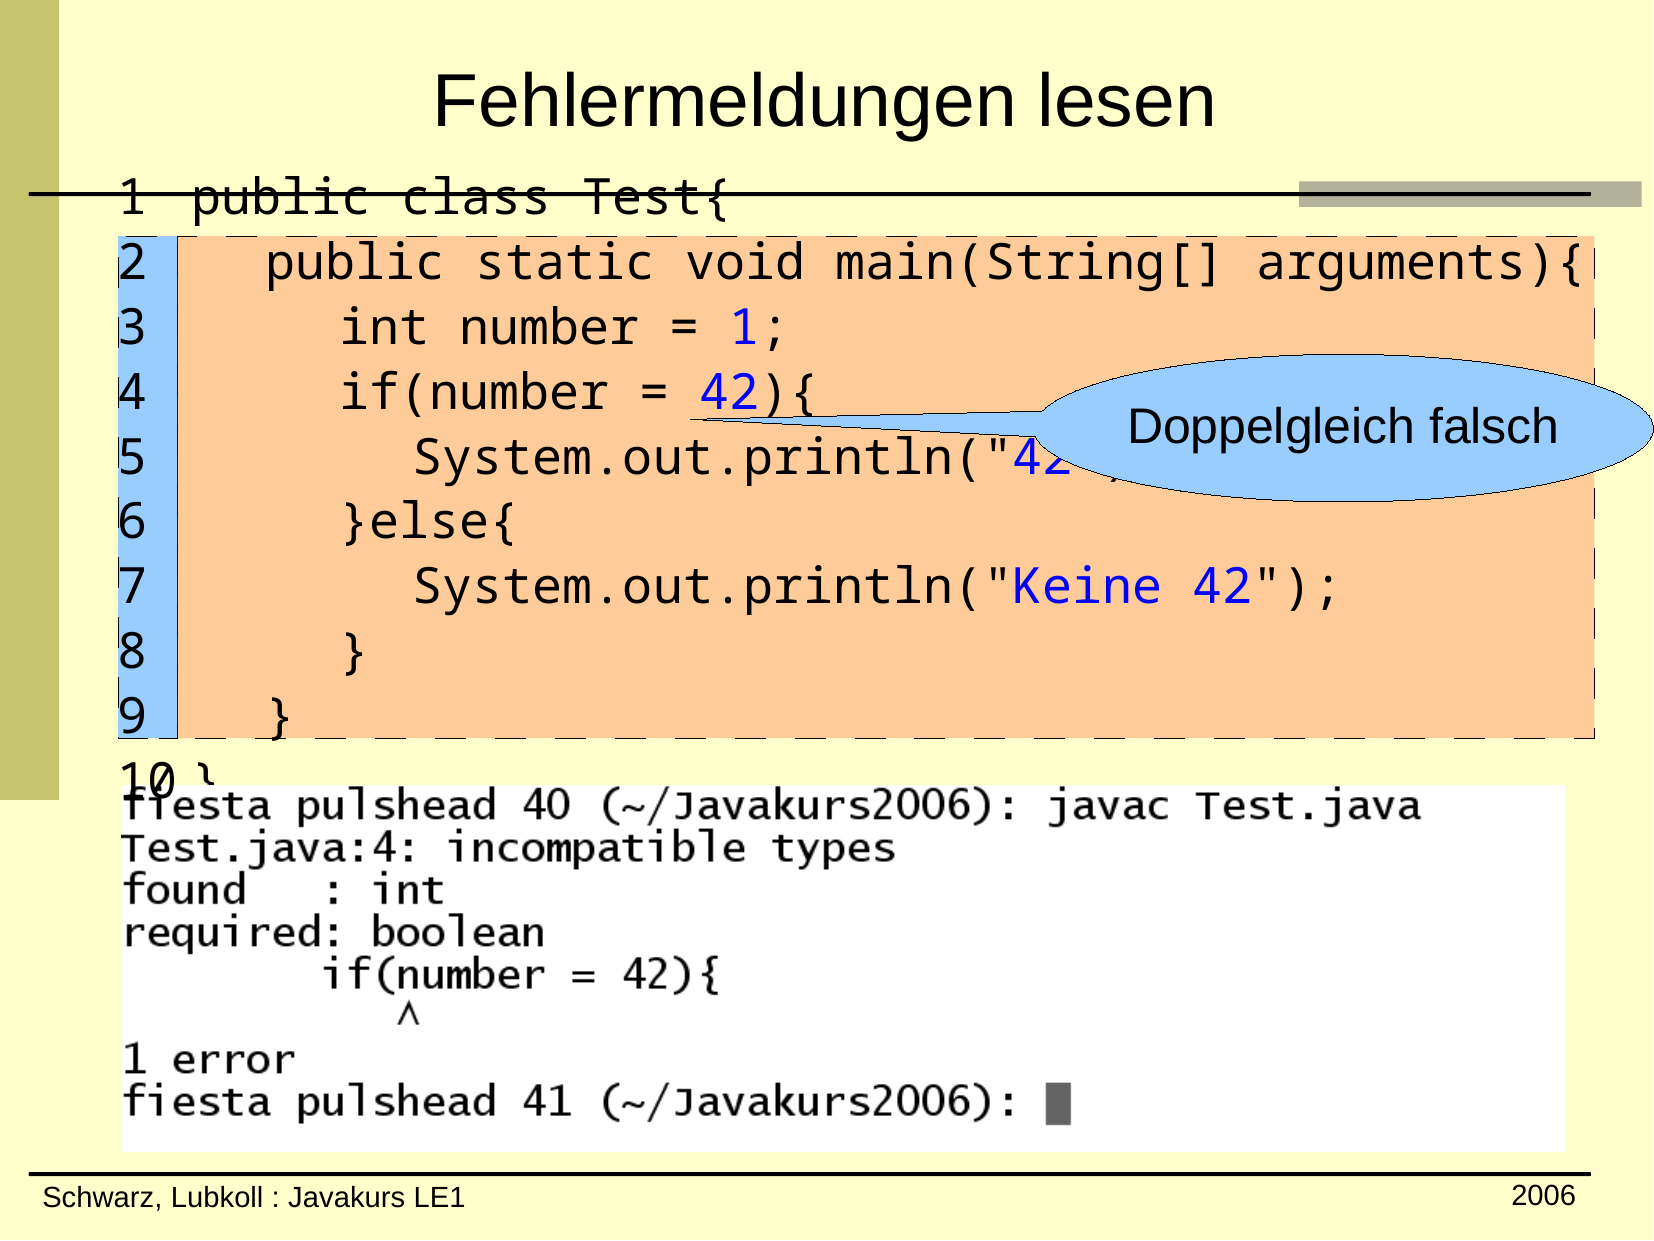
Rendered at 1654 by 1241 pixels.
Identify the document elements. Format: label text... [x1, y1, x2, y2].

text_box Doppelgleich falsch [690, 354, 1654, 502]
text_box 1 2 3 4 5 6 7 8 9 10 [118, 236, 178, 739]
title Fehlermeldungen lesen [119, 19, 1532, 188]
picture [121, 785, 1565, 1152]
text_box public class Test{ public static void main(String[] arguments){ int number = 1; if(number = 42){ System.out.println("42"); }else{ System.out.println("Keine 42"); } } } [178, 236, 1595, 739]
picture [157, 785, 170, 795]
